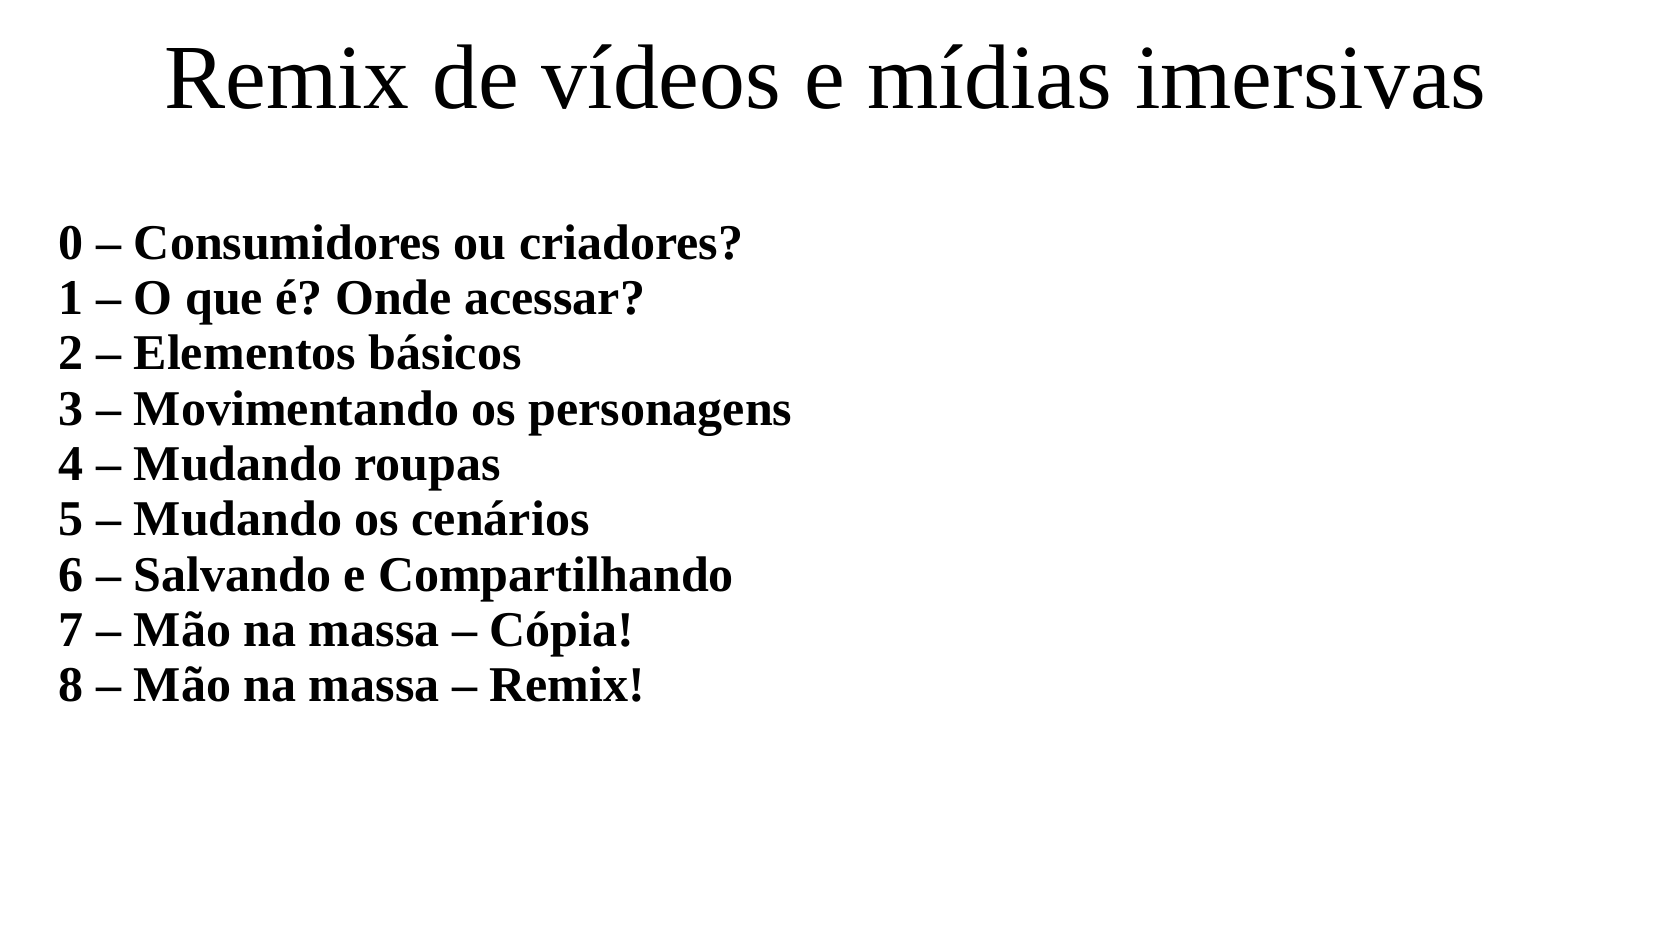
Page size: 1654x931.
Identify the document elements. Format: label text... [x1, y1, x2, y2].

subtitle 0 – Consumidores ou criadores? 1 – O que é? Onde acessar? 2 – Elementos básicos 3 – Movimentando os personagens 4 – Mudando roupas 5 – Mudando os cenários 6 – Salvando e Compartilhando 7 – Mão na massa – Cópia! 8 – Mão na massa – Remix! [59, 212, 1548, 715]
title Remix de vídeos e mídias imersivas [82, 0, 1571, 156]
